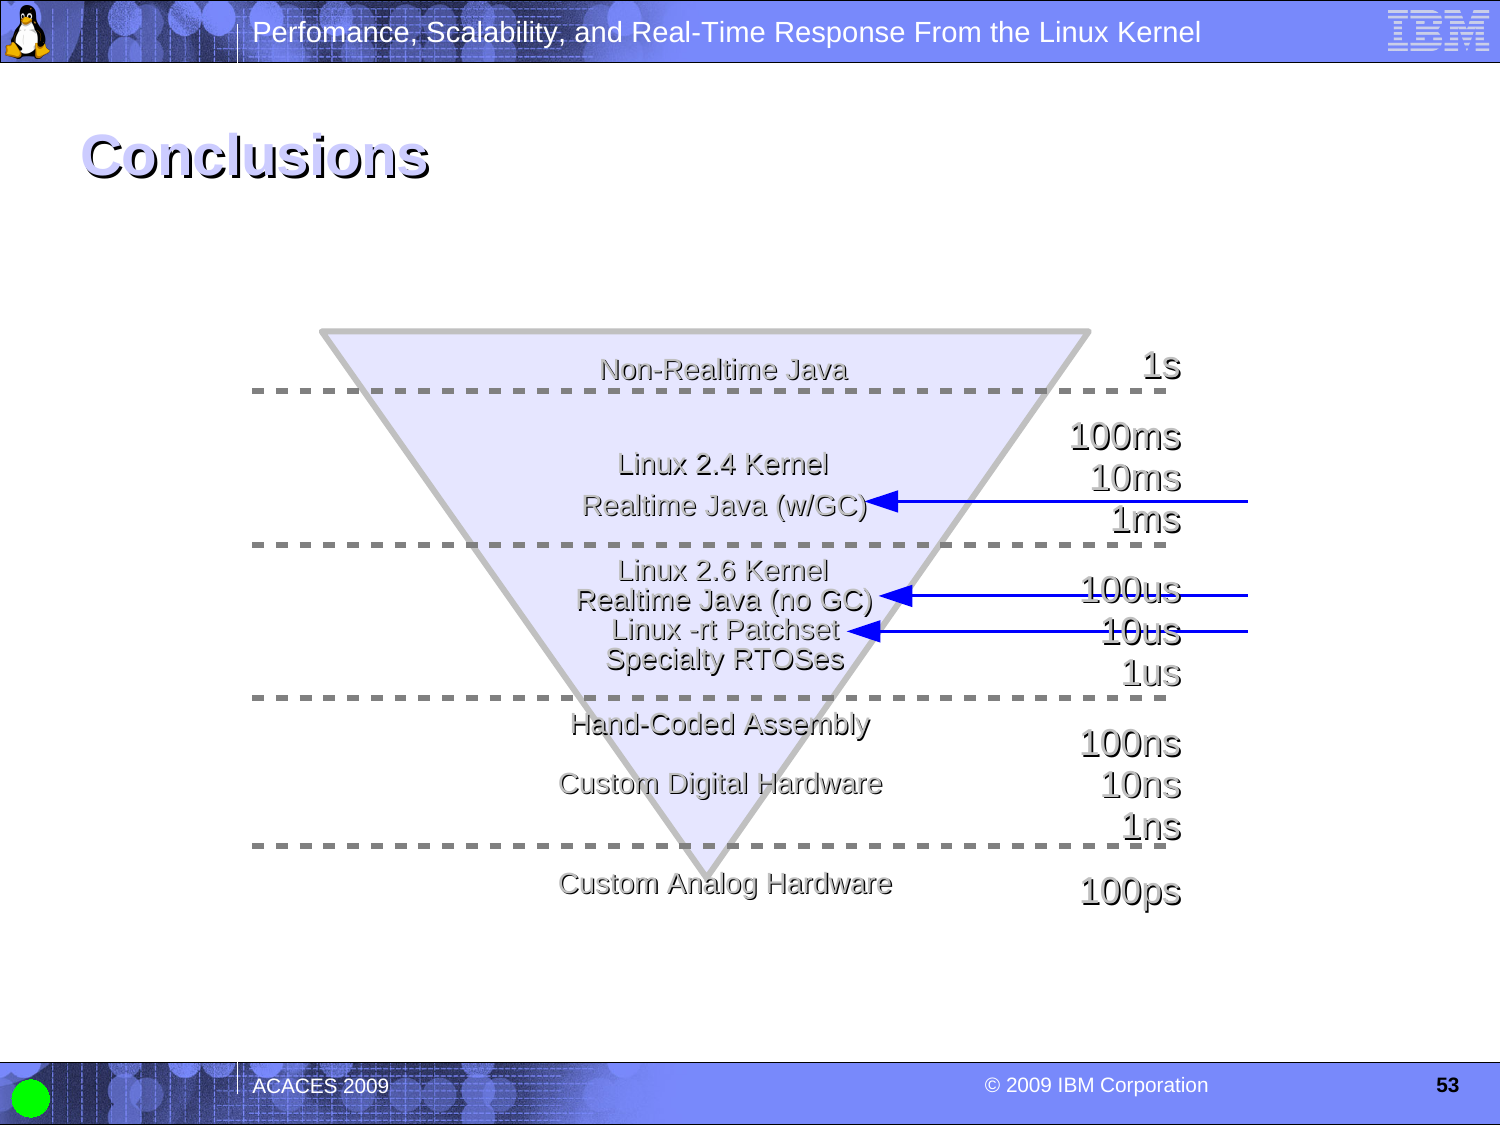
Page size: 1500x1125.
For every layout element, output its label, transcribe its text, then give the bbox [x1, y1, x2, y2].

text_box Custom Digital Hardware [543, 756, 899, 805]
text_box Specialty RTOSes [590, 632, 860, 681]
text_box Realtime Java (w/GC) [566, 479, 884, 527]
text_box Hand-Coded Assembly [554, 697, 886, 746]
text_box 1ms [1095, 487, 1196, 545]
text_box Linux -rt Patchset [596, 603, 855, 632]
text_box [321, 331, 1089, 697]
text_box Realtime Java (no GC) [560, 573, 889, 622]
text_box 100ms [1053, 404, 1196, 462]
text_box [613, 746, 799, 756]
text_box [889, 600, 899, 618]
text_box Linux 2.4 Kernel [602, 437, 844, 479]
text_box Linux 2.6 Kernel [602, 544, 844, 573]
text_box [655, 805, 758, 857]
title Conclusions [79, 124, 1433, 192]
picture [1, 1, 1500, 62]
text_box 10ns [1084, 753, 1196, 810]
text_box 1us [1105, 657, 1196, 698]
text_box 10ms [1074, 445, 1196, 503]
text_box 100ps [1064, 859, 1196, 917]
text_box [855, 622, 871, 628]
text_box 10us [1084, 599, 1196, 657]
text_box 100us [1064, 558, 1196, 615]
text_box 1s [1126, 333, 1196, 391]
text_box Custom Analog Hardware [543, 857, 909, 905]
text_box [860, 637, 873, 659]
picture [0, 1063, 1500, 1124]
text_box Non-Realtime Java [584, 343, 864, 391]
text_box 100ns [1064, 711, 1196, 769]
text_box 1ns [1105, 794, 1196, 852]
text_box [11, 1079, 50, 1118]
